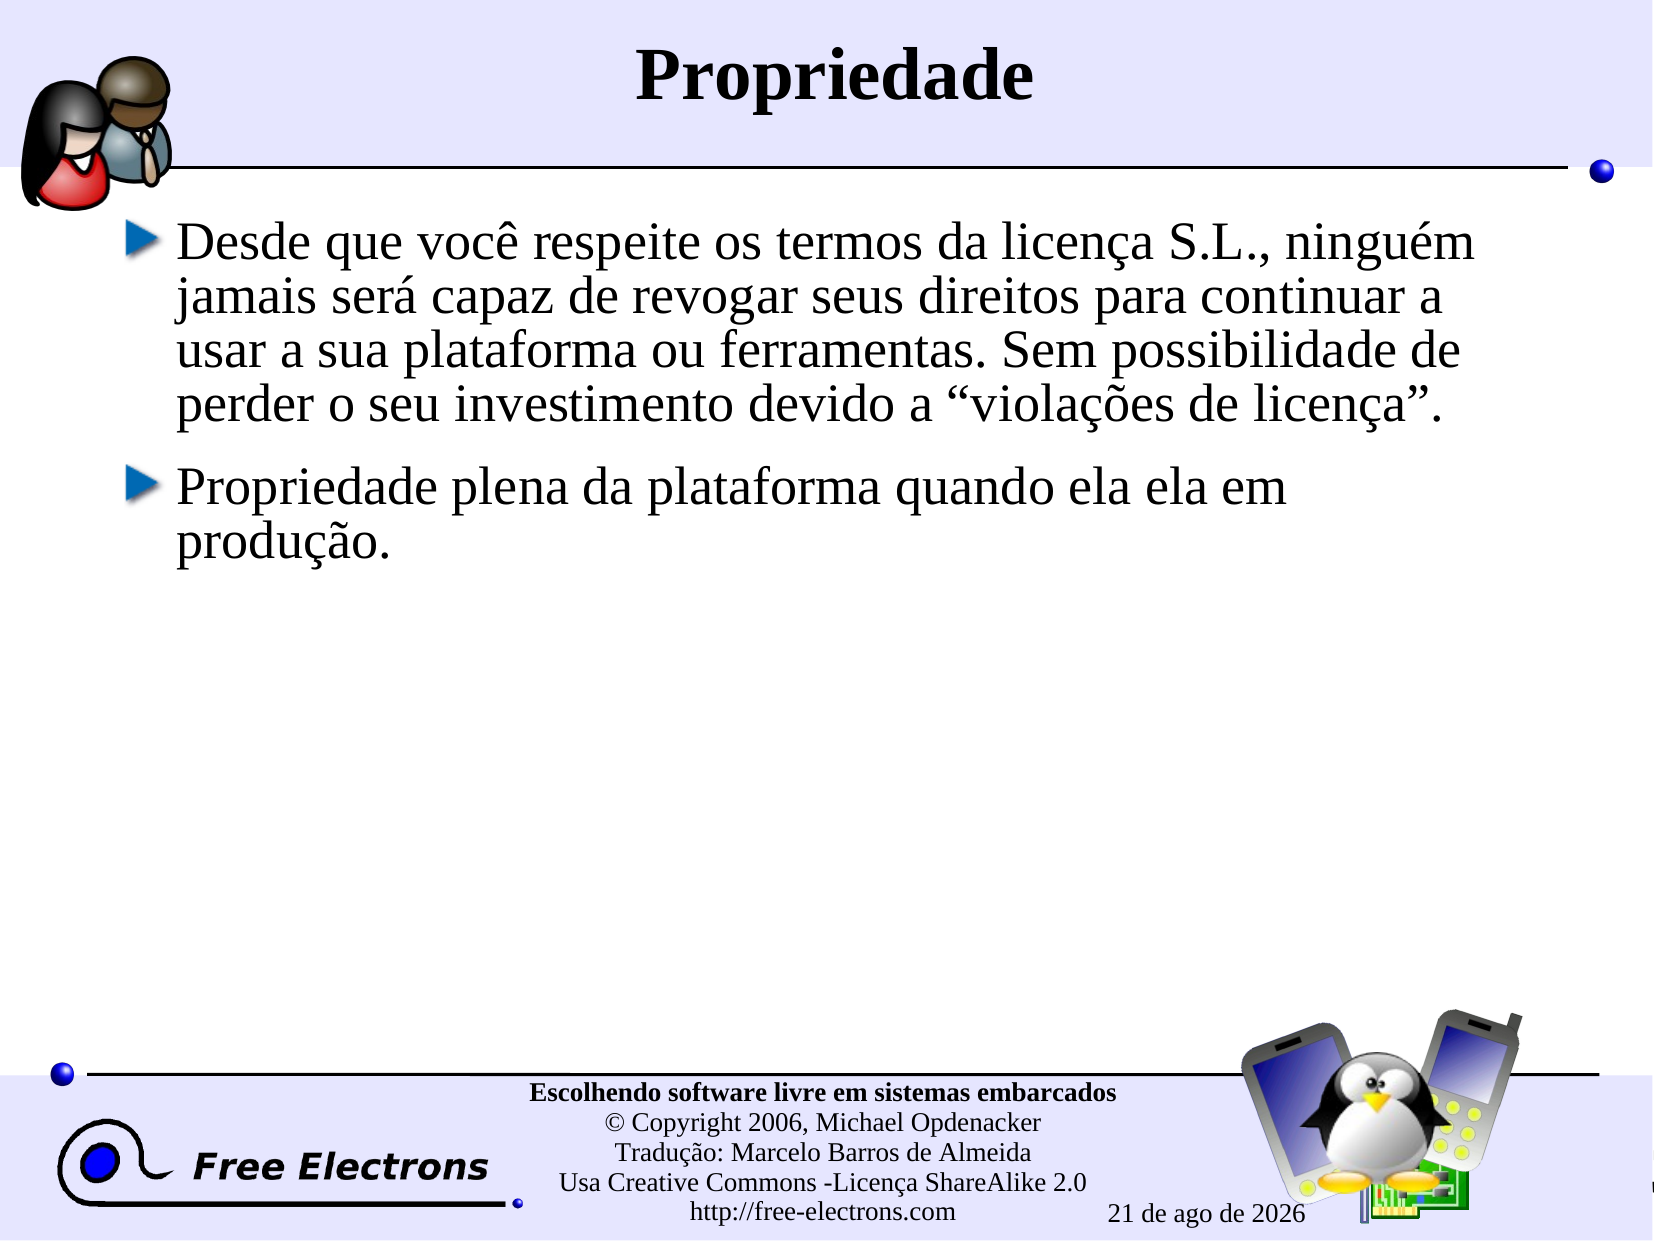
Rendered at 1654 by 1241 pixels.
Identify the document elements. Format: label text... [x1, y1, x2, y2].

picture [21, 56, 172, 211]
title Propriedade [33, 25, 1603, 124]
picture [50, 1108, 527, 1216]
list Desde que você respeite os termos da licença S.L., ninguém jamais será capaz de revogar seus direitos para continuar a usar a sua plataforma ou ferramentas. Sem possibilidade de perder o seu investimento devido a “violações de licença”. Propriedade plena da plataforma quando ela ela em produção. [105, 216, 1518, 1067]
picture [1231, 1008, 1537, 1241]
